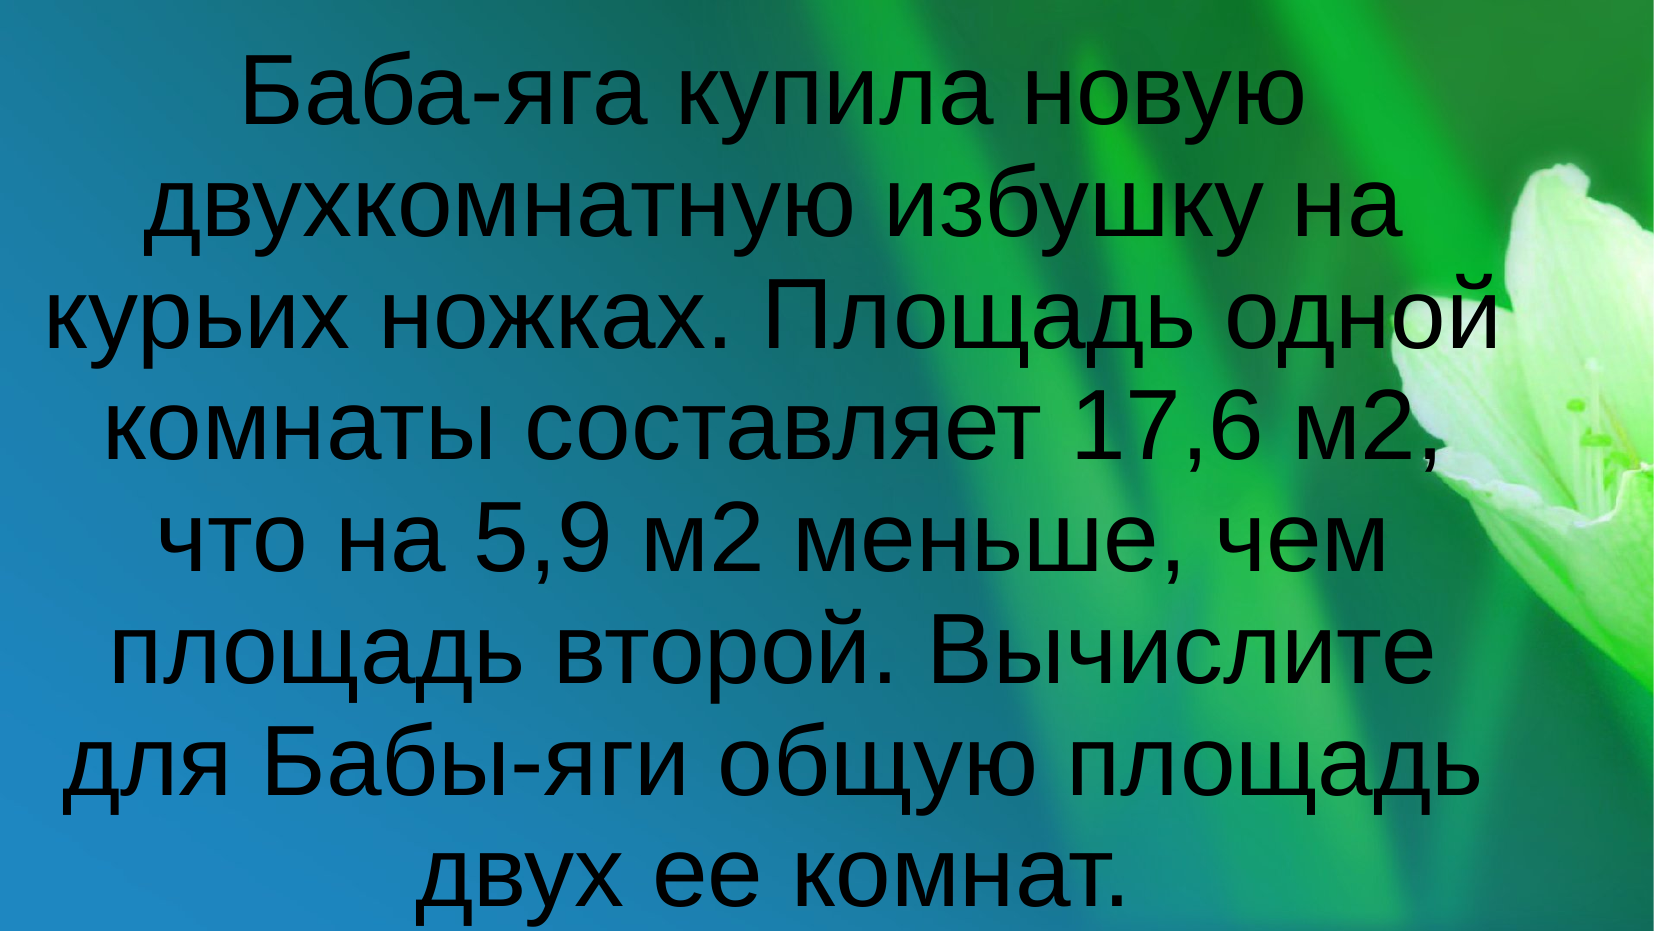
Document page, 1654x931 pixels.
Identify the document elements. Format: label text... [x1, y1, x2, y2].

picture [0, 0, 1654, 931]
subtitle Баба-яга купила новую двухкомнатную избушку на курьих ножках. Площадь одной комнаты составляет 17,6 м2, что на 5,9 м2 меньше, чем площадь второй. Вычислите для Бабы-яги общую площадь двух ее комнат. [29, 106, 1518, 857]
